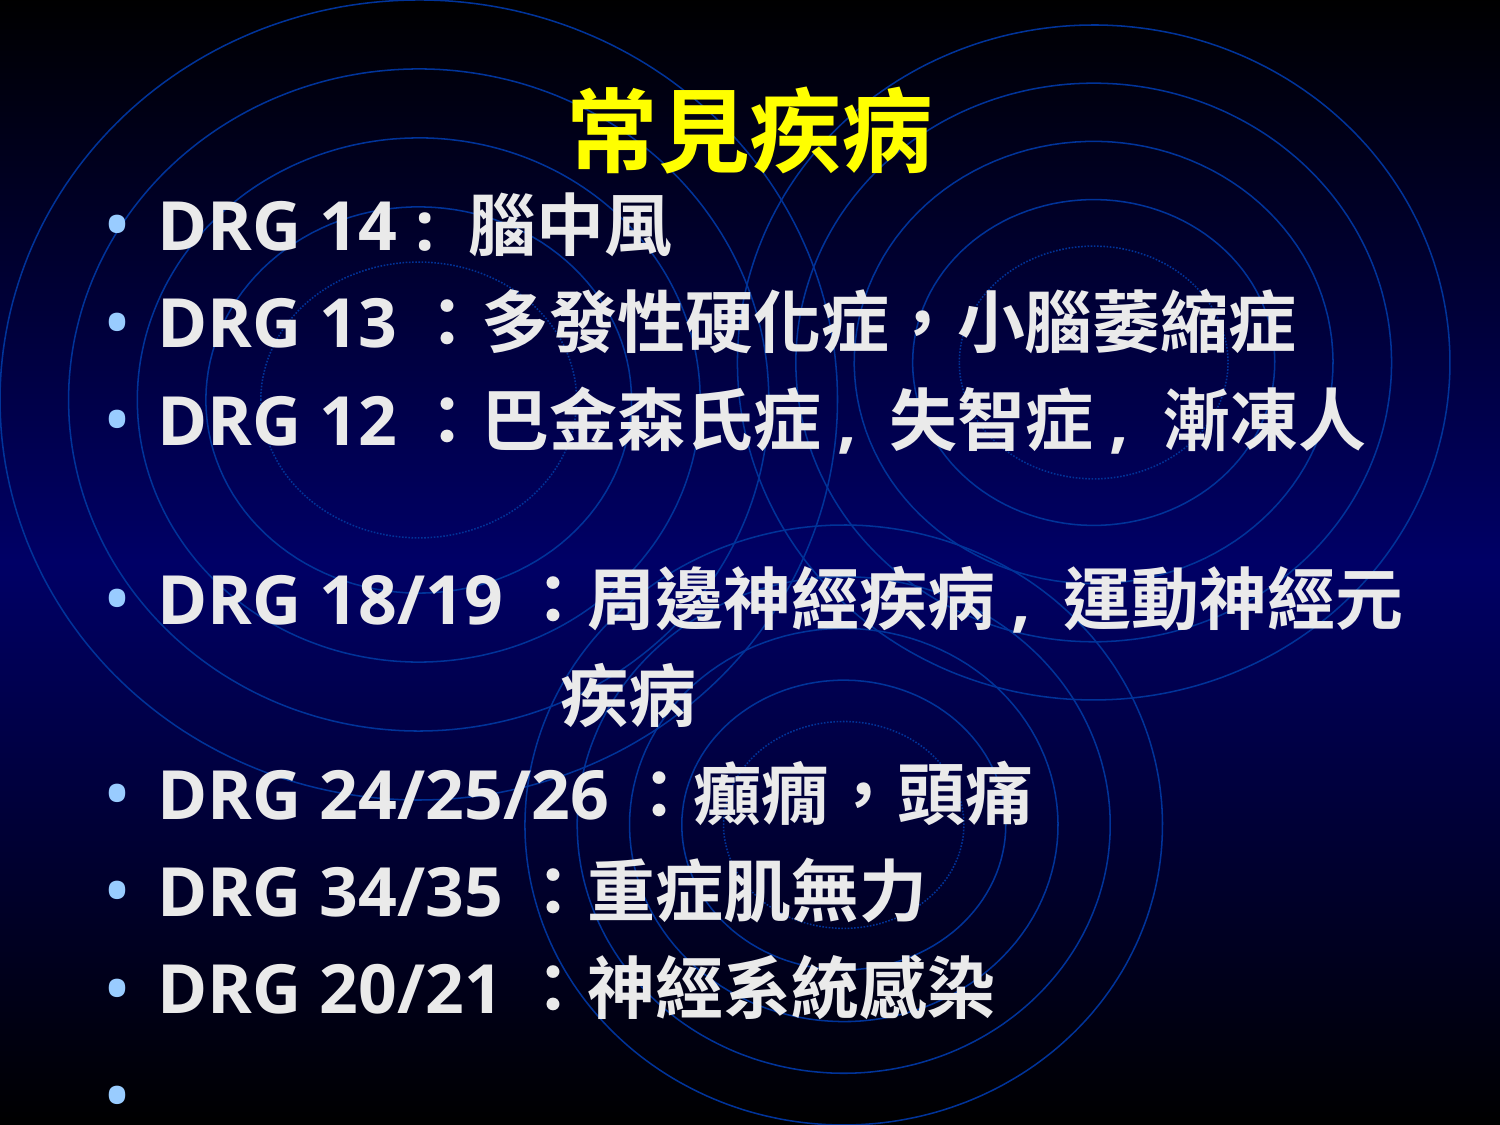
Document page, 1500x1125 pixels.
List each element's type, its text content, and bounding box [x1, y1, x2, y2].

list DRG 14 : 腦中風 DRG 13：多發性硬化症，小腦萎縮症 DRG 12：巴金森氏症, 失智症, 漸凍人 DRG 18/19：周邊神經疾病, 運動神經元 疾病 DRG 24/25/26：癲癇，頭痛 DRG 34/35：重症肌無力 DRG 20/21：神經系統感染 [88, 174, 1447, 1047]
title 常見疾病 [112, 66, 1388, 150]
